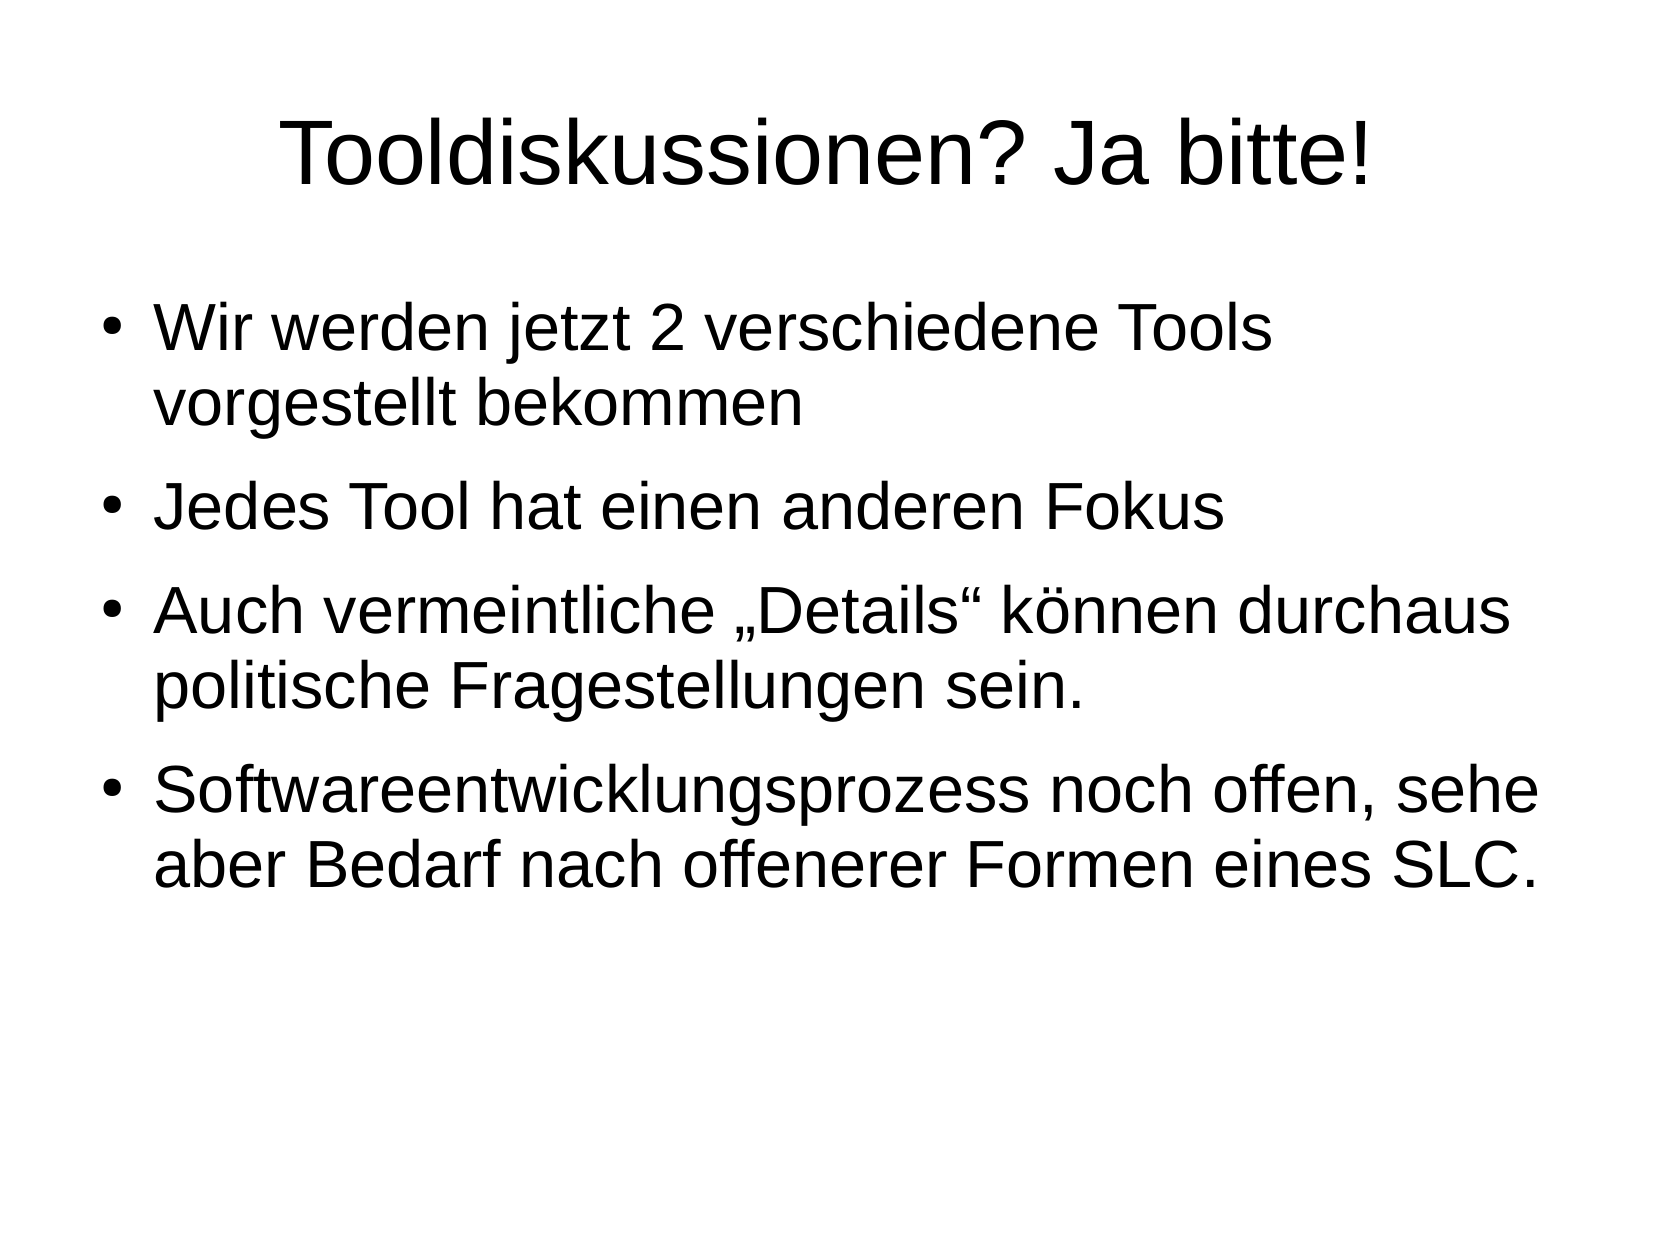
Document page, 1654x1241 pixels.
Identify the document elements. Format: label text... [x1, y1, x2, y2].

title Tooldiskussionen? Ja bitte! [82, 49, 1571, 257]
list Wir werden jetzt 2 verschiedene Tools vorgestellt bekommen Jedes Tool hat einen anderen Fokus Auch vermeintliche „Details“ können durchaus politische Fragestellungen sein. Softwareentwicklungsprozess noch offen, sehe aber Bedarf nach offenerer Formen eines SLC. [82, 290, 1571, 1109]
